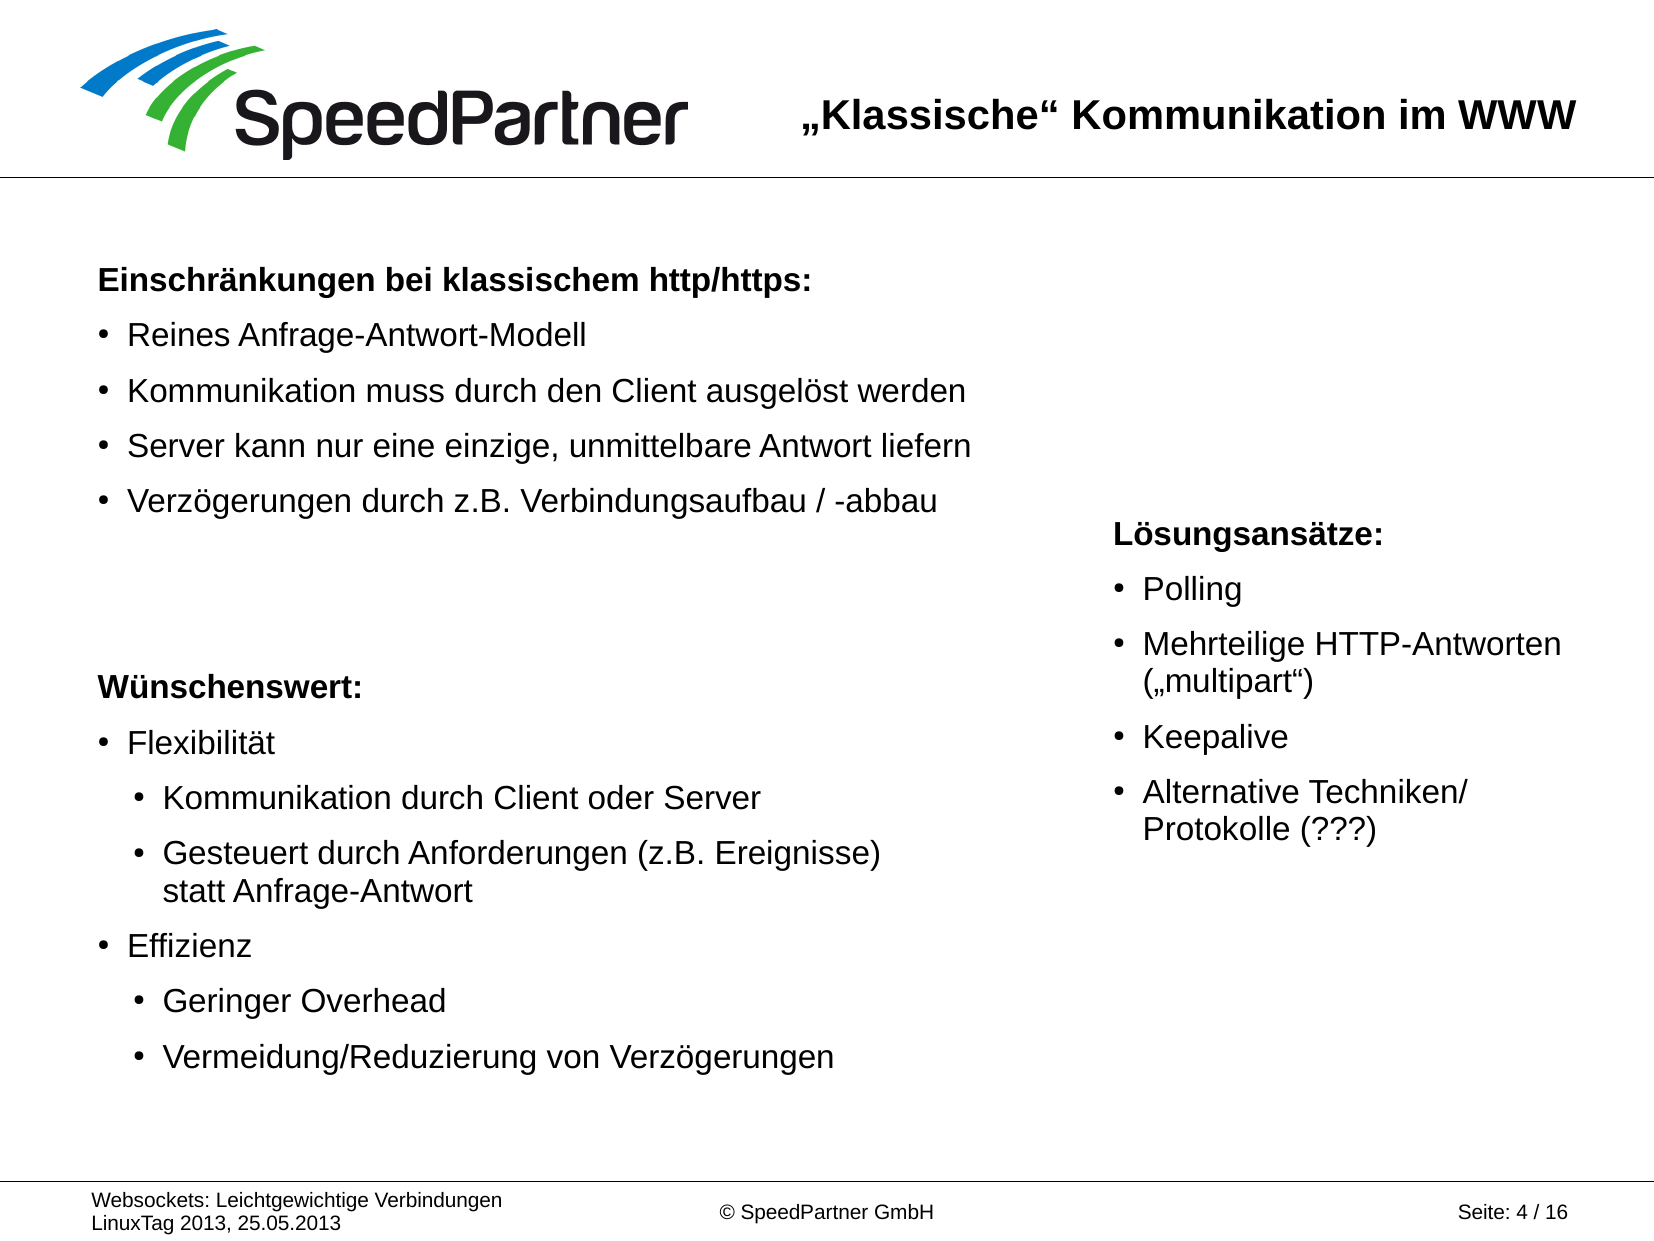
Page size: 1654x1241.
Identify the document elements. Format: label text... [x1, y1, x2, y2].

picture [80, 29, 688, 160]
title „Klassische“ Kommunikation im WWW [590, 70, 1577, 160]
text_box Einschränkungen bei klassischem http/https: Reines Anfrage-Antwort-Modell Kommunikation muss durch den Client ausgelöst werden Server kann nur eine einzige, unmittelbare Antwort liefern Verzögerungen durch z.B. Verbindungsaufbau / -abbau [82, 254, 1565, 562]
text_box Wünschenswert: Flexibilität Kommunikation durch Client oder Server Gesteuert durch Anforderungen (z.B. Ereignisse) statt Anfrage-Antwort Effizienz Geringer Overhead Vermeidung/Reduzierung von Verzögerungen [82, 661, 1565, 1083]
text_box Lösungsansätze: Polling Mehrteilige HTTP-Antworten („multipart“) Keepalive Alternative Techniken/ Protokolle (???) [1098, 507, 1601, 916]
